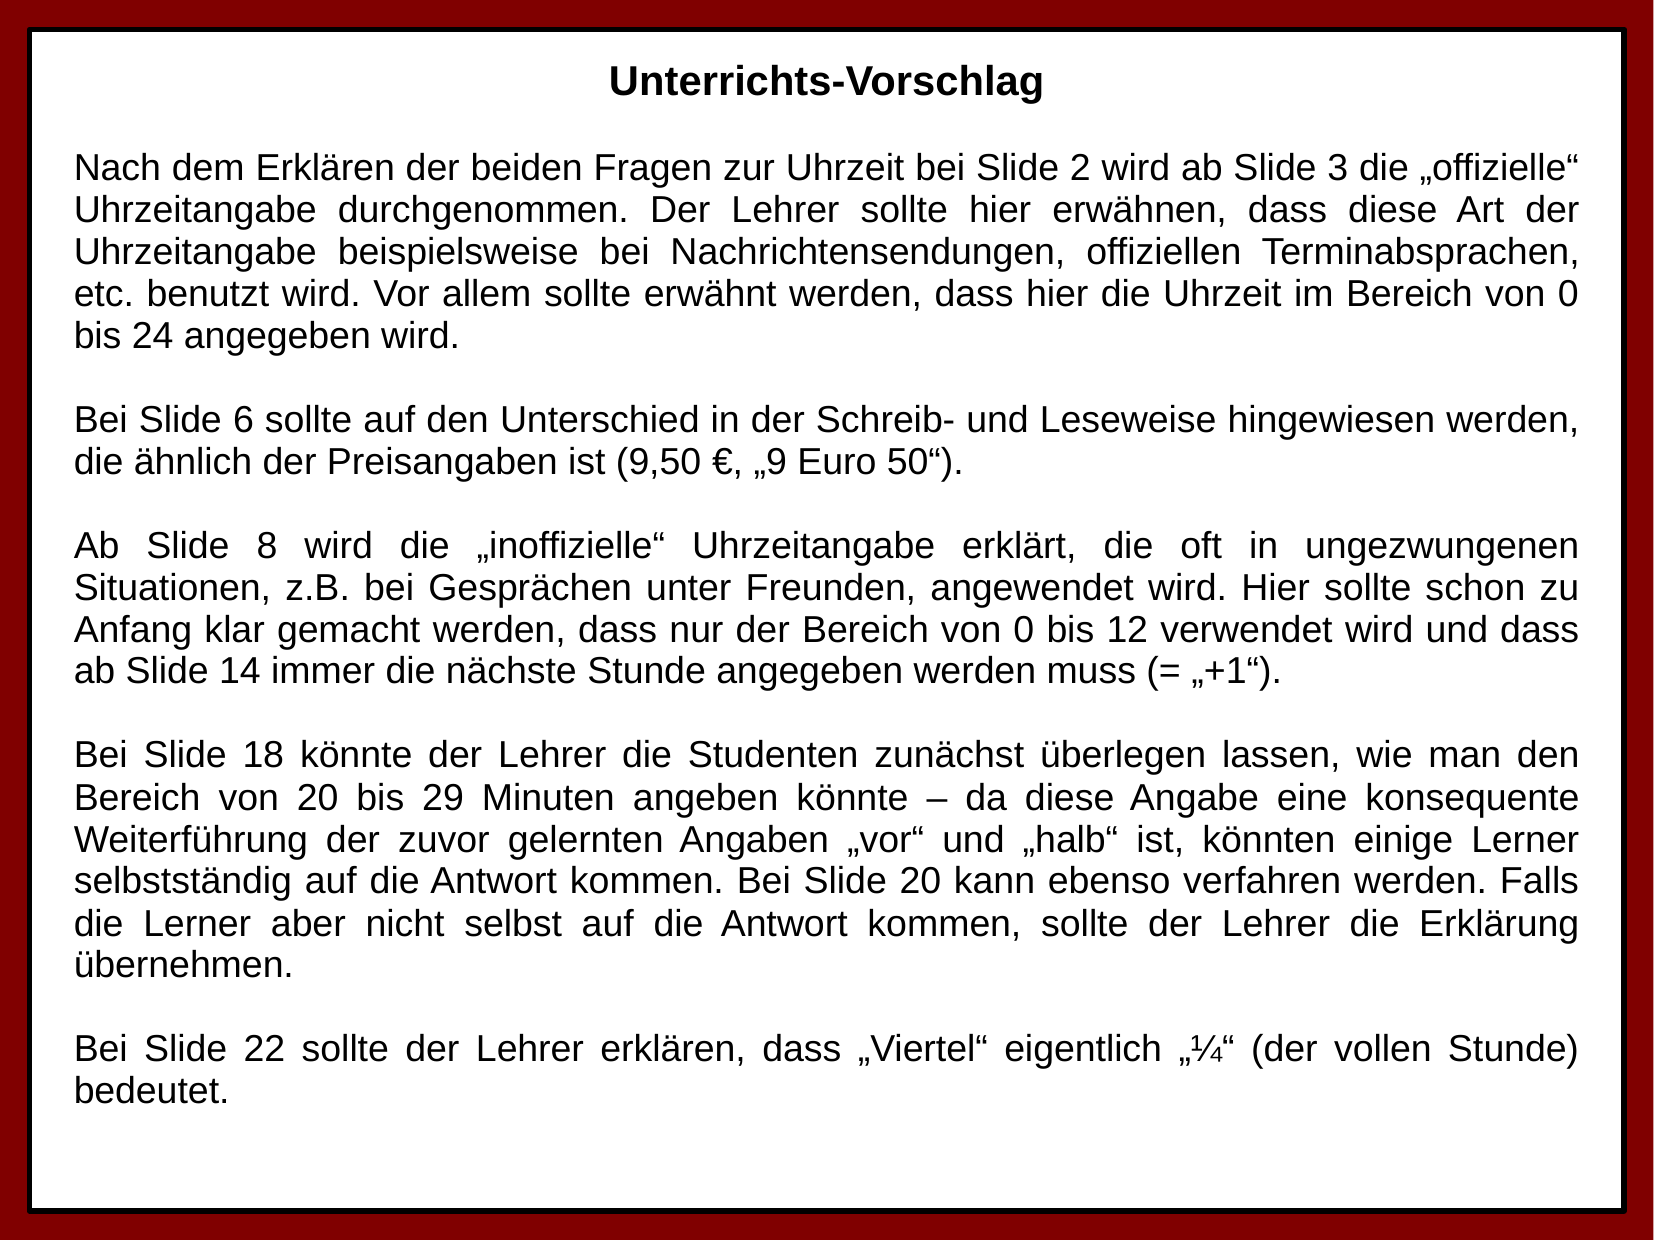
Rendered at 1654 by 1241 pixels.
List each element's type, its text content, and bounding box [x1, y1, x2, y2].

text_box Unterrichts-Vorschlag Nach dem Erklären der beiden Fragen zur Uhrzeit bei Slide 2 wird ab Slide 3 die „offizielle“ Uhrzeitangabe durchgenommen. Der Lehrer sollte hier erwähnen, dass diese Art der Uhrzeitangabe beispielsweise bei Nachrichtensendungen, offiziellen Terminabsprachen, etc. benutzt wird. Vor allem sollte erwähnt werden, dass hier die Uhrzeit im Bereich von 0 bis 24 angegeben wird. Bei Slide 6 sollte auf den Unterschied in der Schreib- und Leseweise hingewiesen werden, die ähnlich der Preisangaben ist (9,50 €, „9 Euro 50“). Ab Slide 8 wird die „inoffizielle“ Uhrzeitangabe erklärt, die oft in ungezwungenen Situationen, z.B. bei Gesprächen unter Freunden, angewendet wird. Hier sollte schon zu Anfang klar gemacht werden, dass nur der Bereich von 0 bis 12 verwendet wird und dass ab Slide 14 immer die nächste Stunde angegeben werden muss (= „+1“). Bei Slide 18 könnte der Lehrer die Studenten zunächst überlegen lassen, wie man den Bereich von 20 bis 29 Minuten angeben könnte – da diese Angabe eine konsequente Weiterführung der zuvor gelernten Angaben „vor“ und „halb“ ist, könnten einige Lerner selbstständig auf die Antwort kommen. Bei Slide 20 kann ebenso verfahren werden. Falls die Lerner aber nicht selbst auf die Antwort kommen, sollte der Lehrer die Erklärung übernehmen. Bei Slide 22 sollte der Lehrer erklären, dass „Viertel“ eigentlich „¼“ (der vollen Stunde) bedeutet. [59, 50, 1595, 1171]
text_box [29, 29, 1625, 1211]
